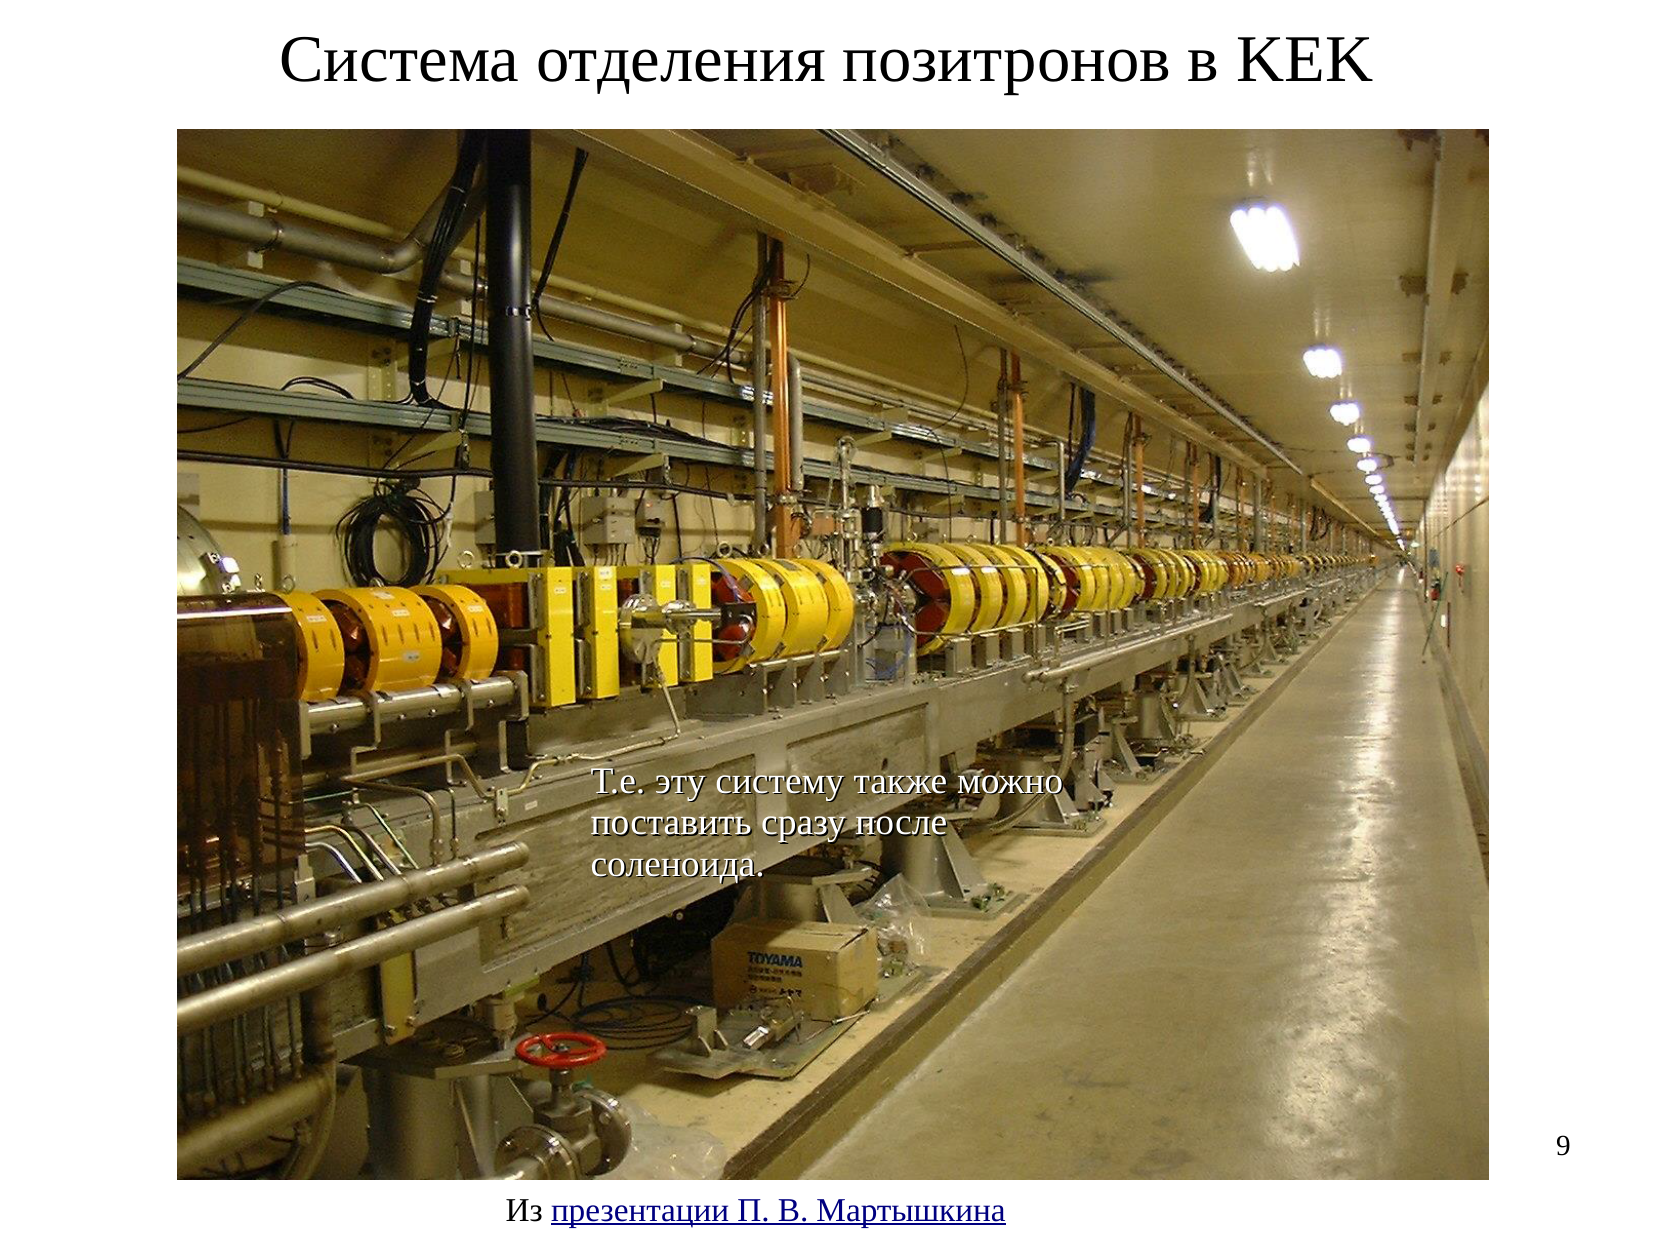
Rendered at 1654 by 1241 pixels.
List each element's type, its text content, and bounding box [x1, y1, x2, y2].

title Из презентации П. В. Мартышкина [11, 1179, 1501, 1241]
title Система отделения позитронов в KEK [82, 11, 1571, 107]
title Т.е. эту систему также можно поставить сразу после соленоида. [590, 758, 1087, 886]
picture [177, 129, 1489, 1179]
